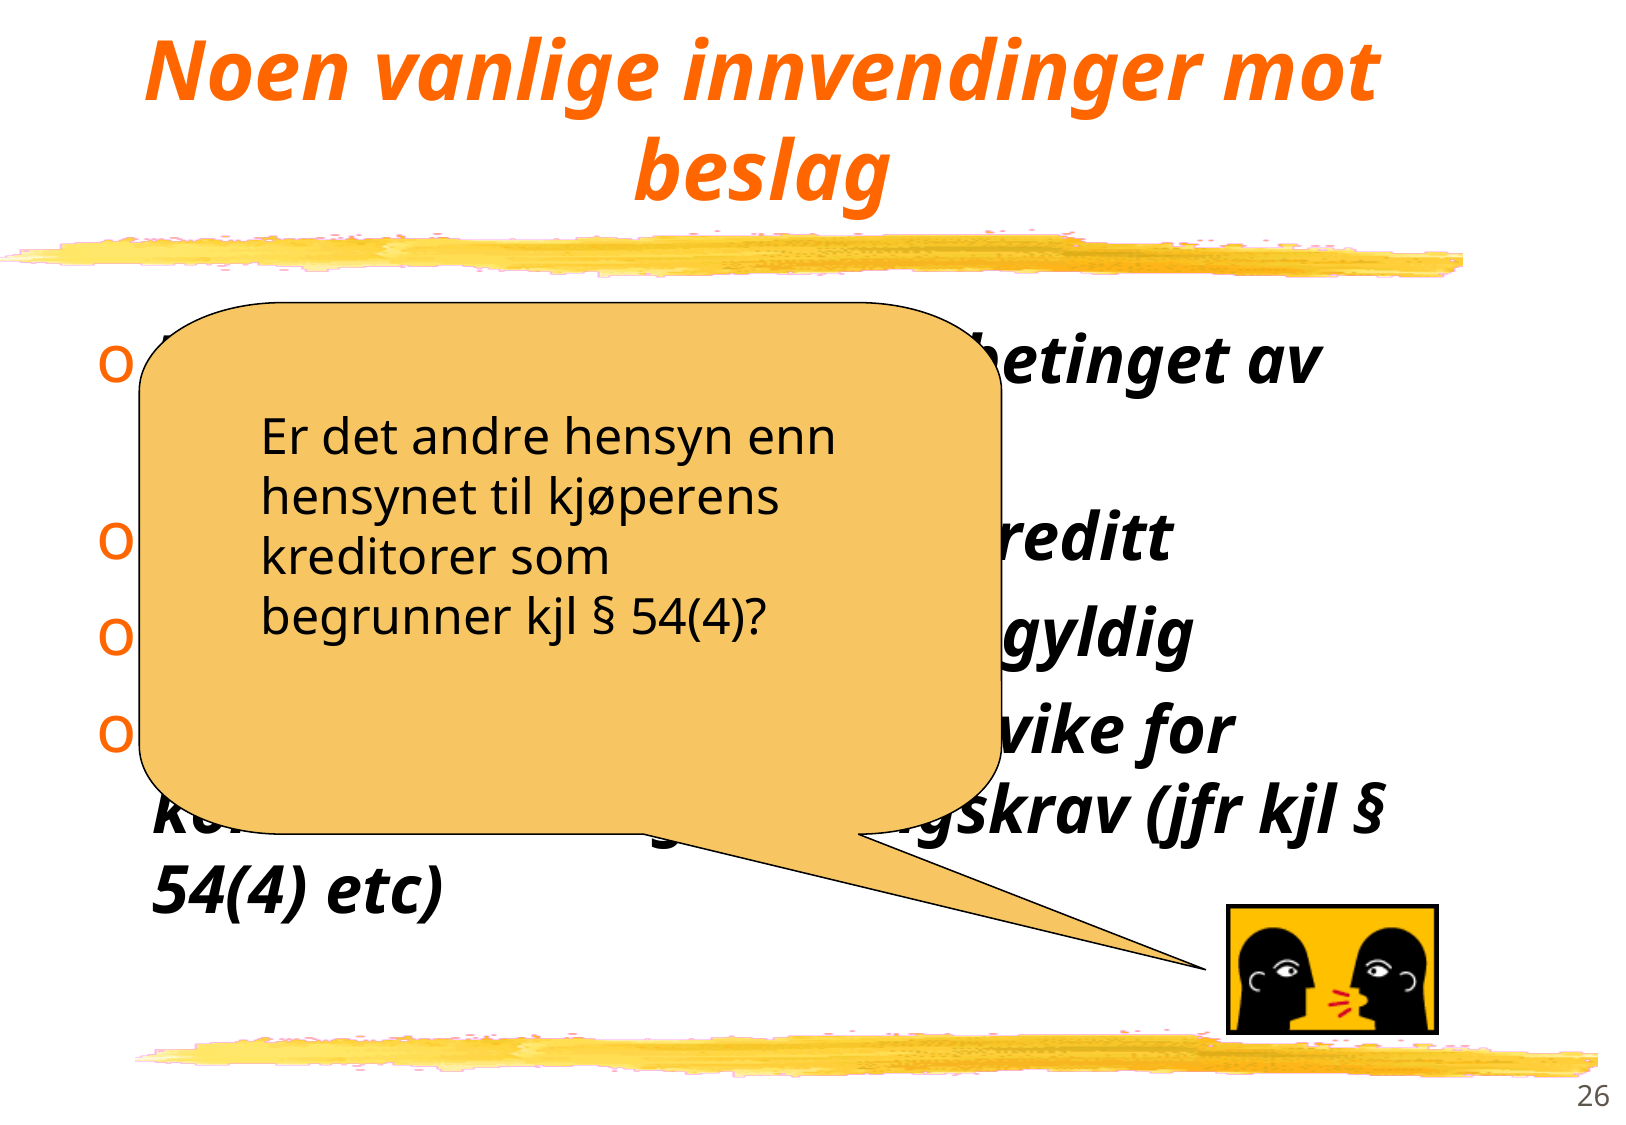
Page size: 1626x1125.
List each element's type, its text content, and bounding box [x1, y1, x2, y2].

list Debitors eiendomsrett er betinget av motytelse Kreditor har ikke villet gi kreditt Debitors eiendomsrett er ugyldig Debitors eiendomsrett må vike for kontraktsrettslige hevingskrav (jfr kjl § 54(4) etc) [81, 309, 1535, 1001]
text_box <number> [1516, 1050, 1626, 1125]
text_box [139, 302, 1206, 970]
picture [135, 904, 1598, 1088]
text_box Er det andre hensyn enn hensynet til kjøperens kreditorer som begrunner kjl § 54(4)? [245, 397, 888, 653]
title Noen vanlige innvendinger mot beslag [72, 9, 1454, 225]
picture [0, 224, 1463, 288]
